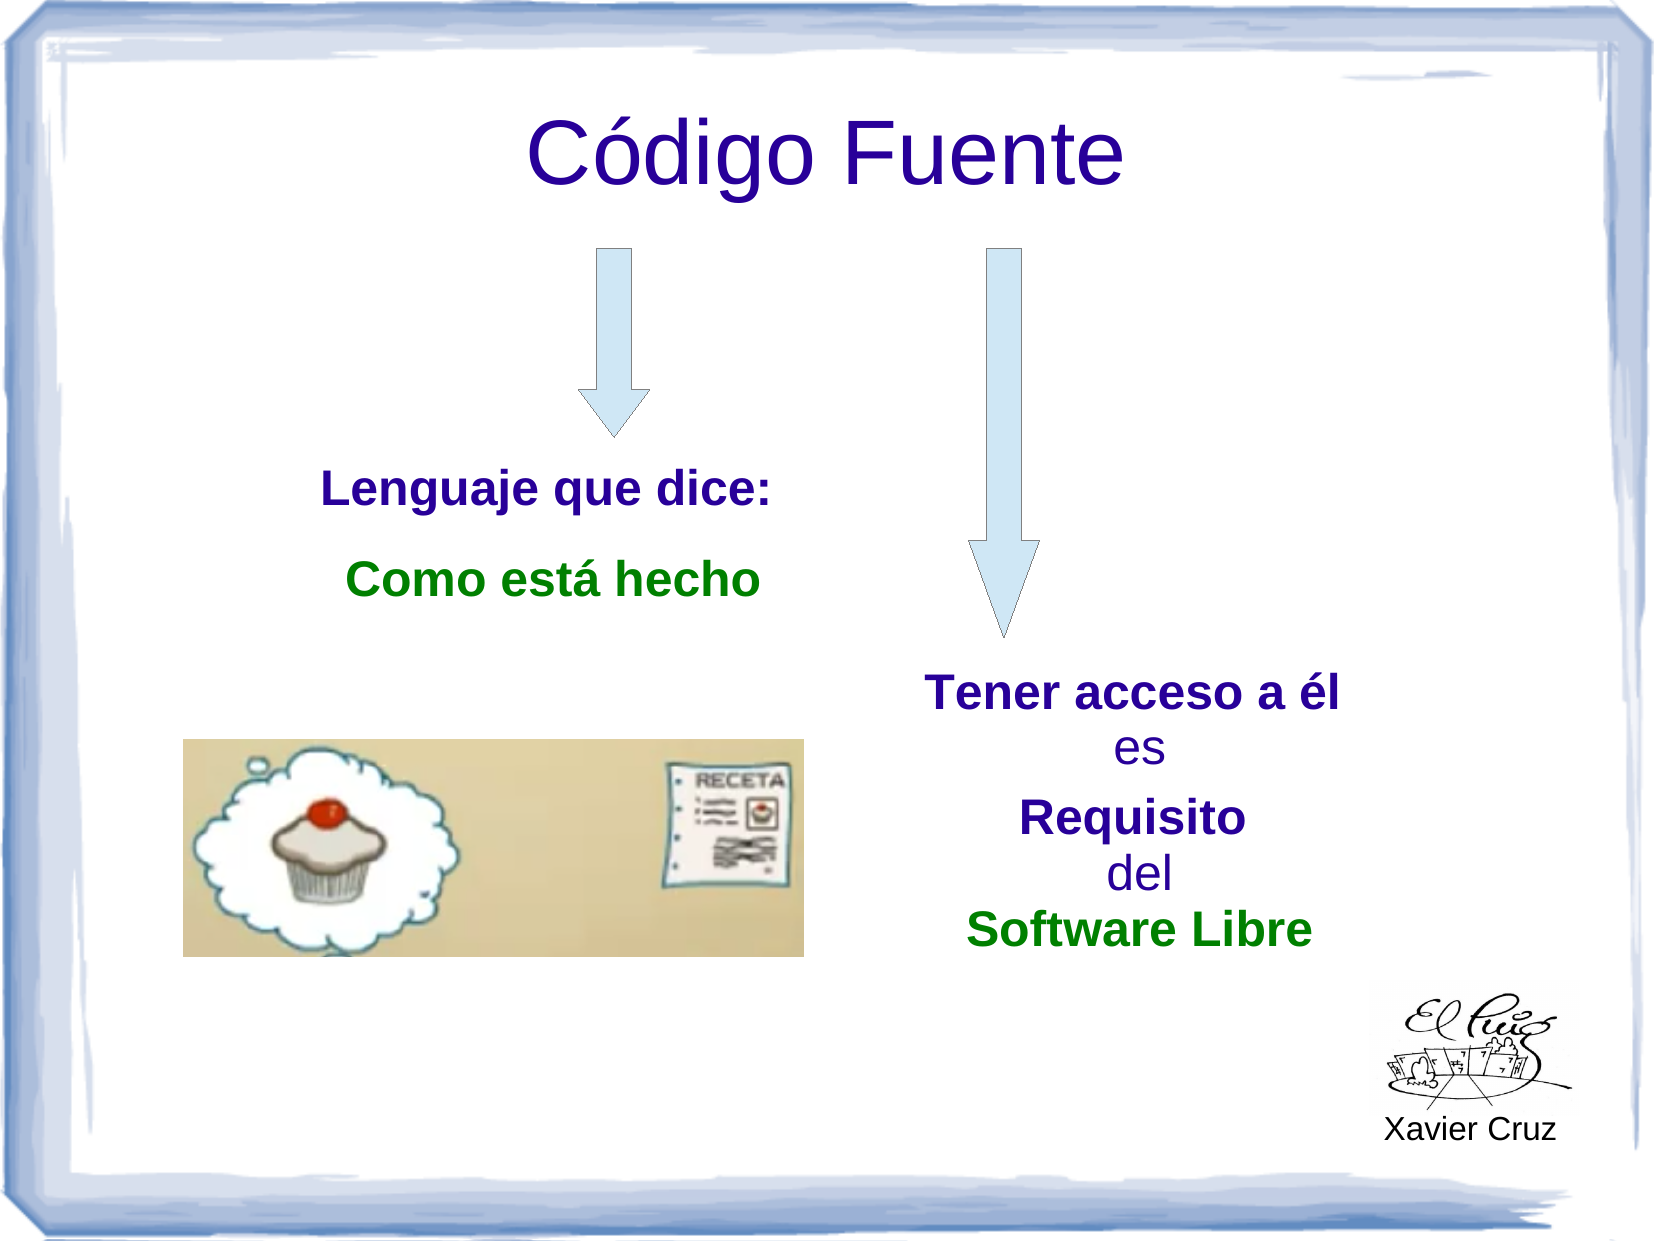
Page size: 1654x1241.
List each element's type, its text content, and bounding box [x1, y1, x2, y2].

picture [0, 0, 1654, 1241]
text_box [578, 248, 650, 438]
title Código Fuente [82, 49, 1571, 257]
text_box [968, 248, 1040, 638]
text_box Lenguaje que dice: Como está hecho [289, 460, 804, 607]
text_box Tener acceso a él es Requisito del Software Libre [826, 663, 1453, 957]
